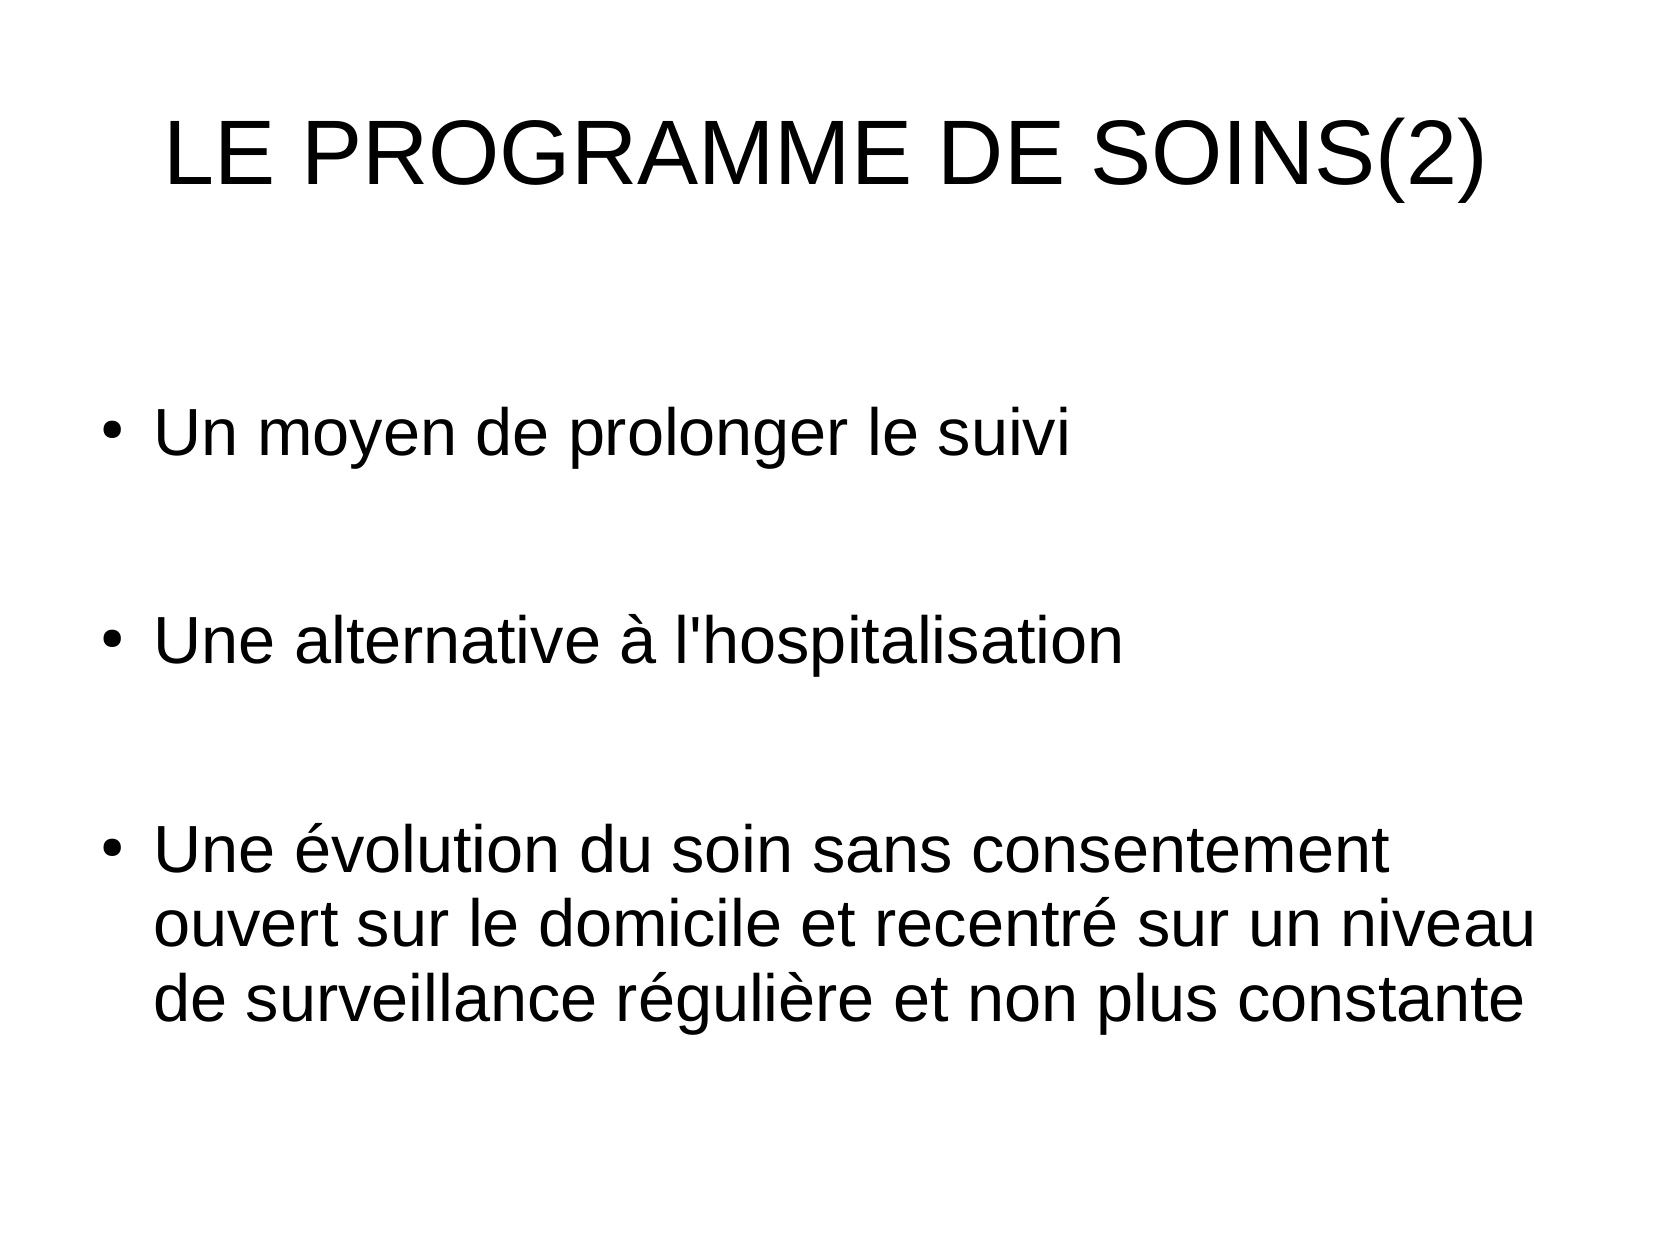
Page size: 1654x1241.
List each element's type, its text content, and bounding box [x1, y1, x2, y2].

title LE PROGRAMME DE SOINS(2) [82, 49, 1571, 257]
list Un moyen de prolonger le suivi Une alternative à l'hospitalisation Une évolution du soin sans consentement ouvert sur le domicile et recentré sur un niveau de surveillance régulière et non plus constante [82, 290, 1571, 1139]
